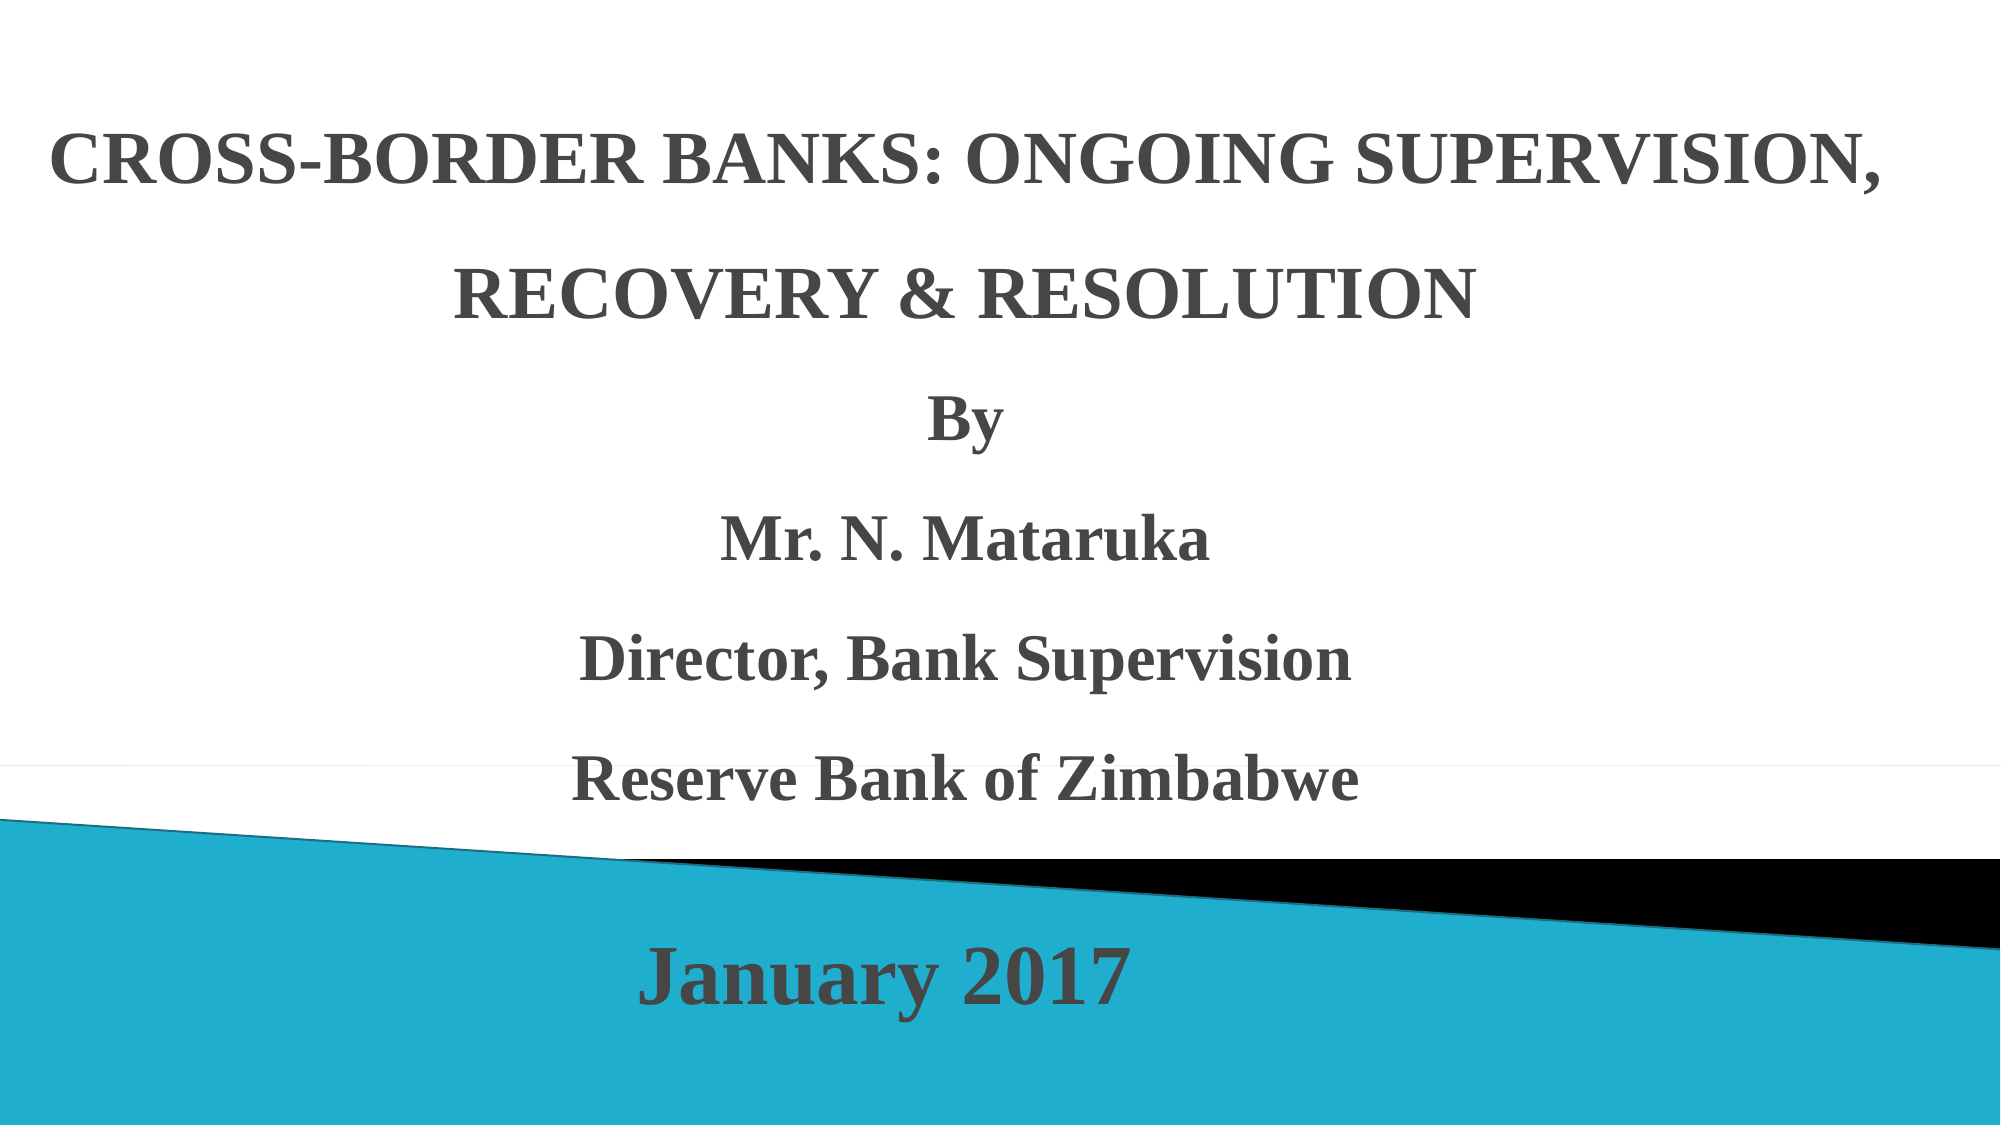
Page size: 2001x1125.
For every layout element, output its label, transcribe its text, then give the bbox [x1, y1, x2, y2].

title CROSS-BORDER BANKS: ONGOING SUPERVISION, RECOVERY & RESOLUTION By Mr. N. Mataruka Director, Bank Supervision Reserve Bank of Zimbabwe [24, 56, 1909, 852]
subtitle January 2017 [247, 911, 1522, 1092]
